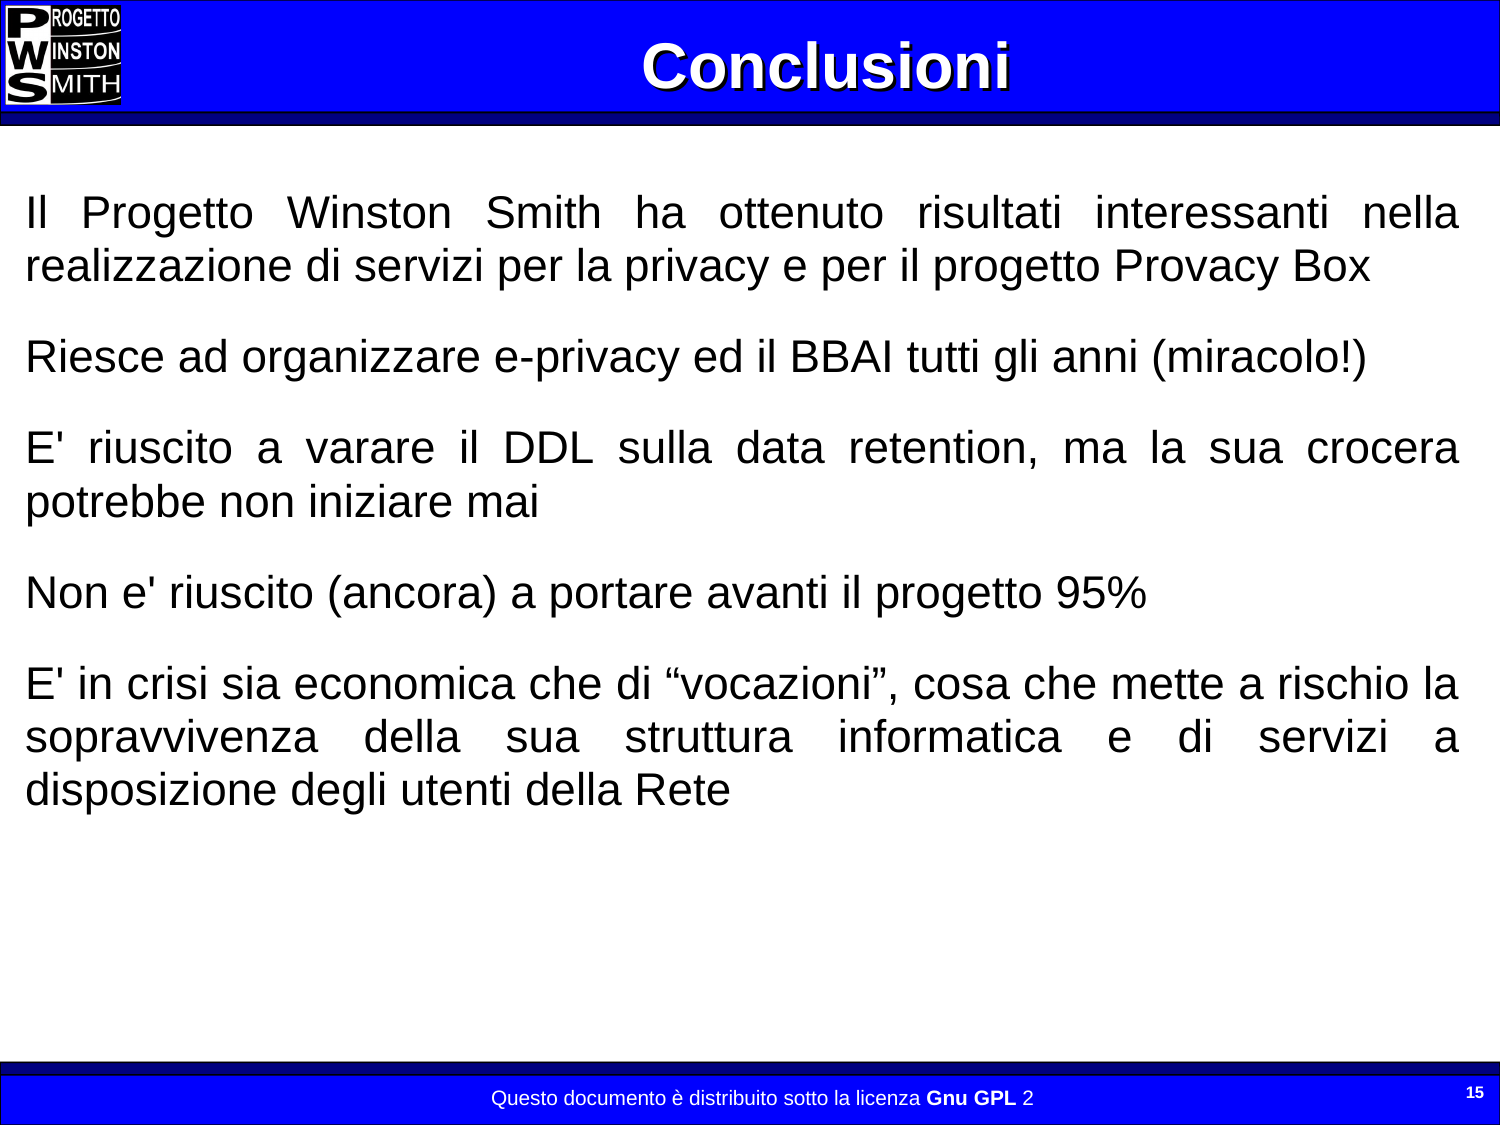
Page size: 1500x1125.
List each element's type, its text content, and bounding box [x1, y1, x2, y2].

picture [5, 5, 121, 105]
text_box Conclusioni [177, 18, 1477, 110]
text_box Il Progetto Winston Smith ha ottenuto risultati interessanti nella realizzazione di servizi per la privacy e per il progetto Provacy Box Riesce ad organizzare e-privacy ed il BBAI tutti gli anni (miracolo!) E' riuscito a varare il DDL sulla data retention, ma la sua crocera potrebbe non iniziare mai Non e' riuscito (ancora) a portare avanti il progetto 95% E' in crisi sia economica che di “vocazioni”, cosa che mette a rischio la sopravvivenza della sua struttura informatica e di servizi a disposizione degli utenti della Rete [9, 177, 1477, 915]
